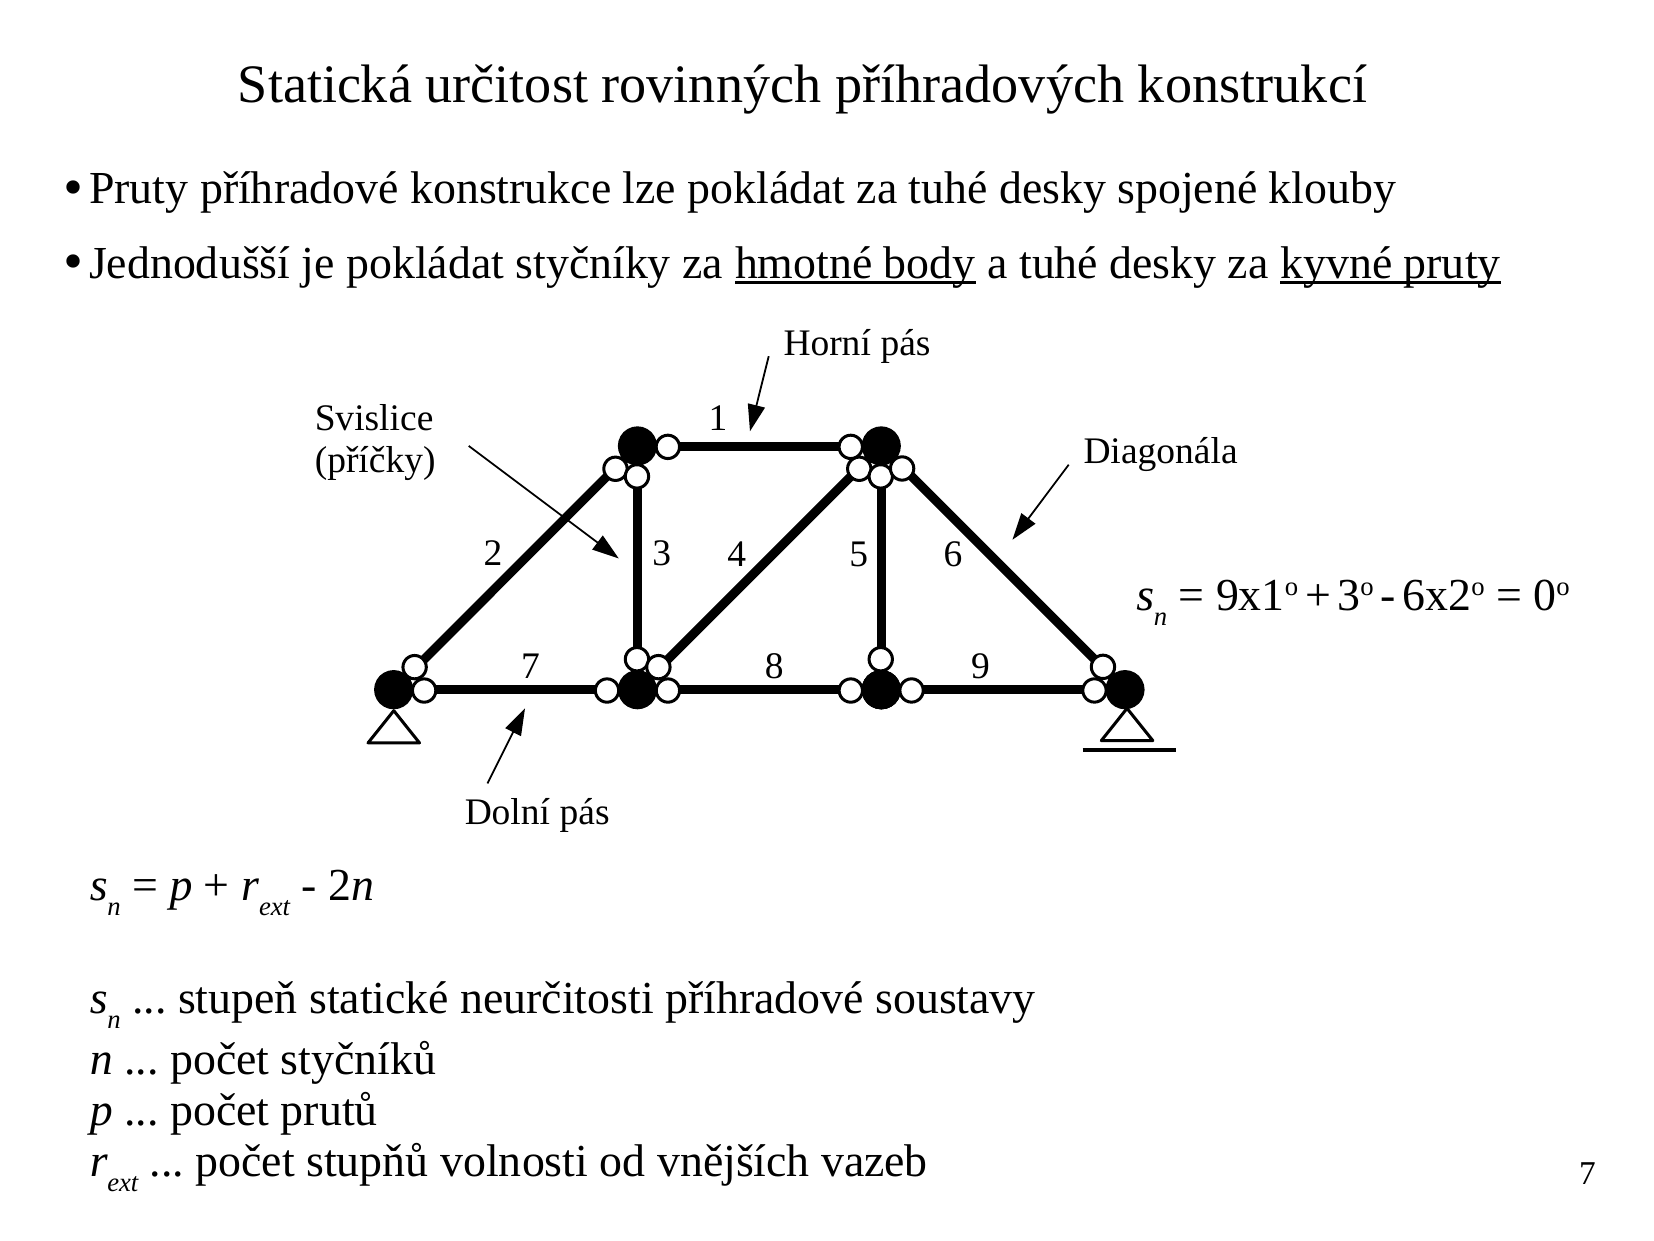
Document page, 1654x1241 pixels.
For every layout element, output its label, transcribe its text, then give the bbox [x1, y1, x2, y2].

text_box sn = 9x1o + 3o - 6x2o = 0o [1121, 562, 1613, 643]
text_box Horní pás [768, 314, 1013, 376]
text_box [374, 655, 436, 709]
text_box 2 [468, 525, 544, 586]
text_box 7 [506, 637, 582, 698]
text_box [1082, 655, 1144, 709]
text_box 5 [834, 525, 910, 586]
text_box Svislice (příčky) [300, 389, 488, 496]
title Statická určitost rovinných příhradových konstrukcí [59, 0, 1548, 163]
list Pruty příhradové konstrukce lze pokládat za tuhé desky spojené klouby Jednodušší je pokládat styčníky za hmotné body a tuhé desky za kyvné pruty [59, 163, 1548, 982]
text_box Dolní pás [450, 783, 694, 844]
text_box 3 [637, 525, 712, 586]
text_box 9 [956, 637, 1032, 698]
text_box [839, 435, 914, 489]
text_box [839, 647, 924, 709]
text_box 6 [928, 525, 1004, 586]
text_box [603, 427, 680, 489]
text_box [595, 647, 680, 709]
text_box Diagonála [1068, 423, 1313, 484]
text_box [863, 427, 901, 455]
text_box 1 [693, 389, 769, 451]
text_box 4 [712, 525, 788, 586]
text_box sn = p + rext - 2n sn ... stupeň statické neurčitosti příhradové soustavy n ... počet styčníků p ... počet prutů rext ... počet stupňů volnosti od vnějších vazeb [75, 852, 1313, 1228]
text_box 8 [750, 637, 826, 698]
